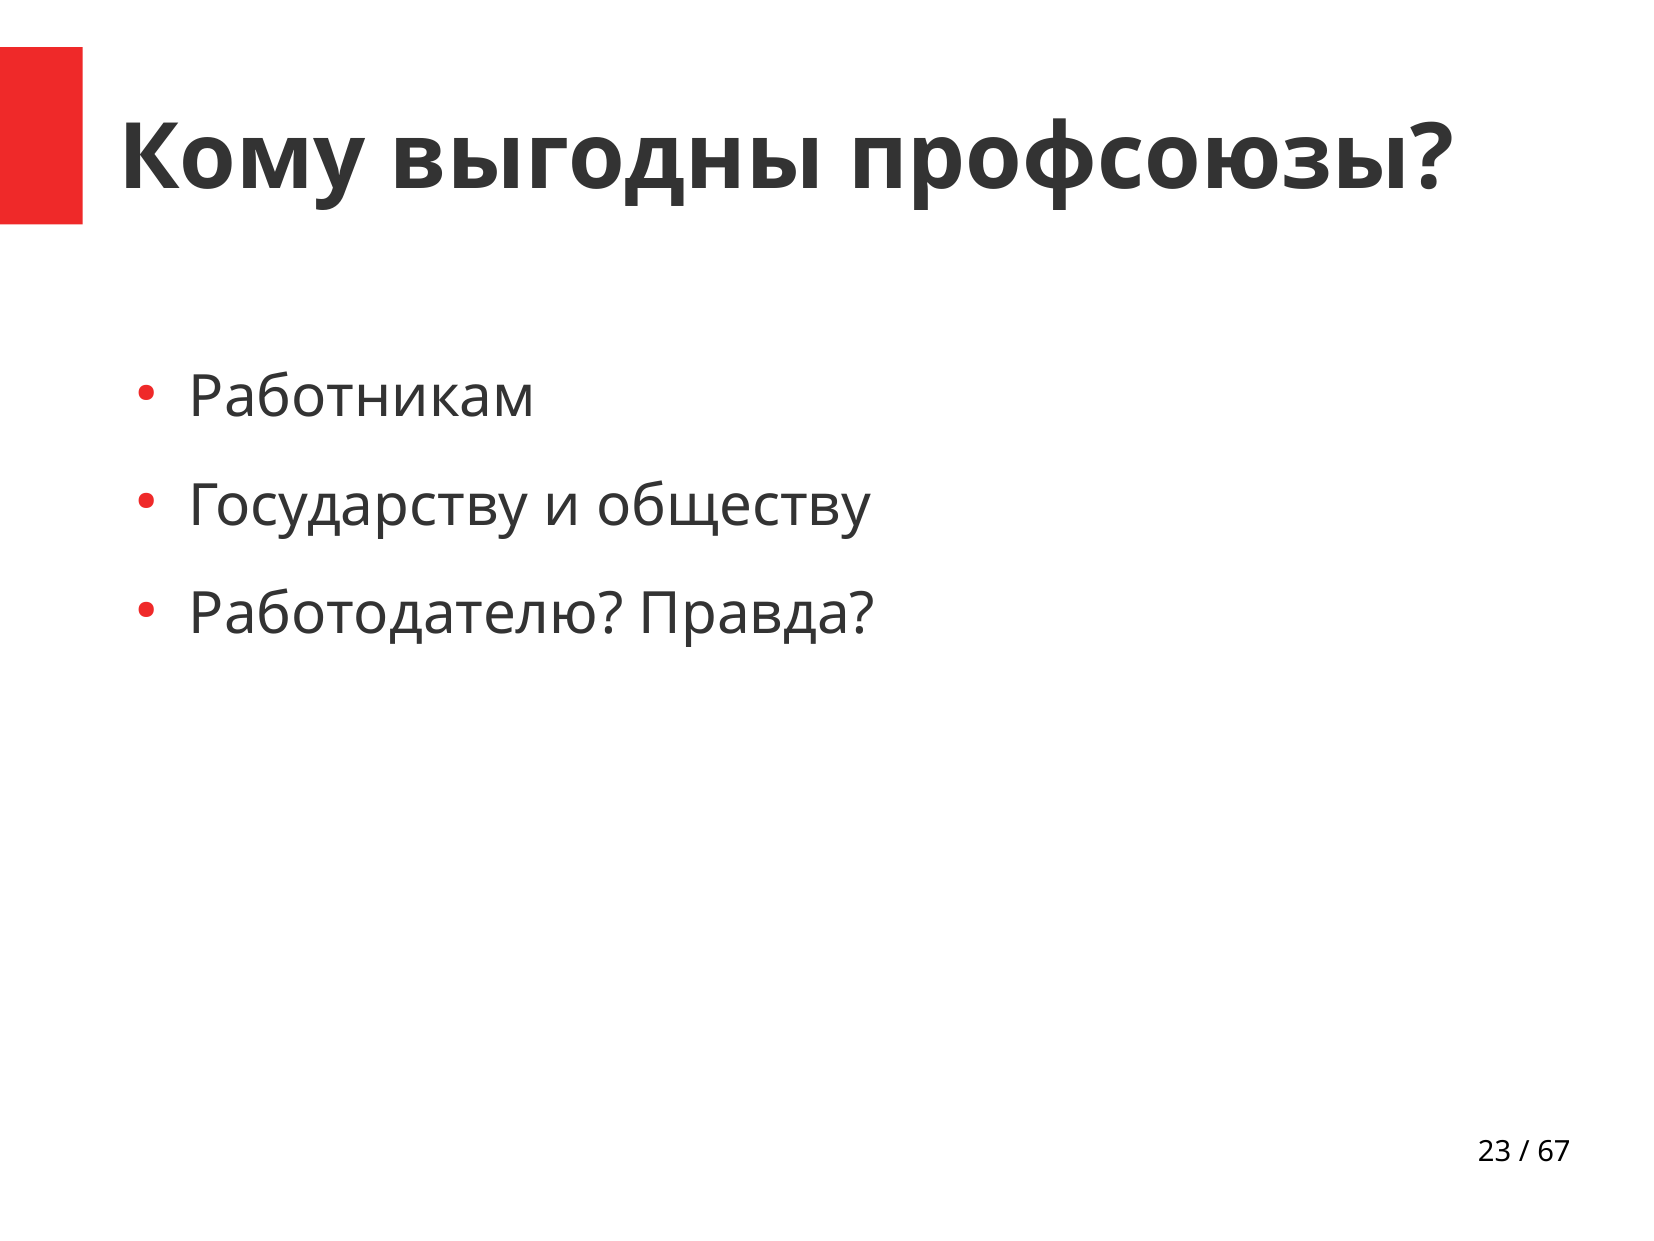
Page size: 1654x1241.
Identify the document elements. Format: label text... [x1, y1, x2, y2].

title Кому выгодны профсоюзы? [118, 45, 1571, 260]
list Работникам Государству и обществу Работодателю? Правда? [118, 354, 1536, 1074]
